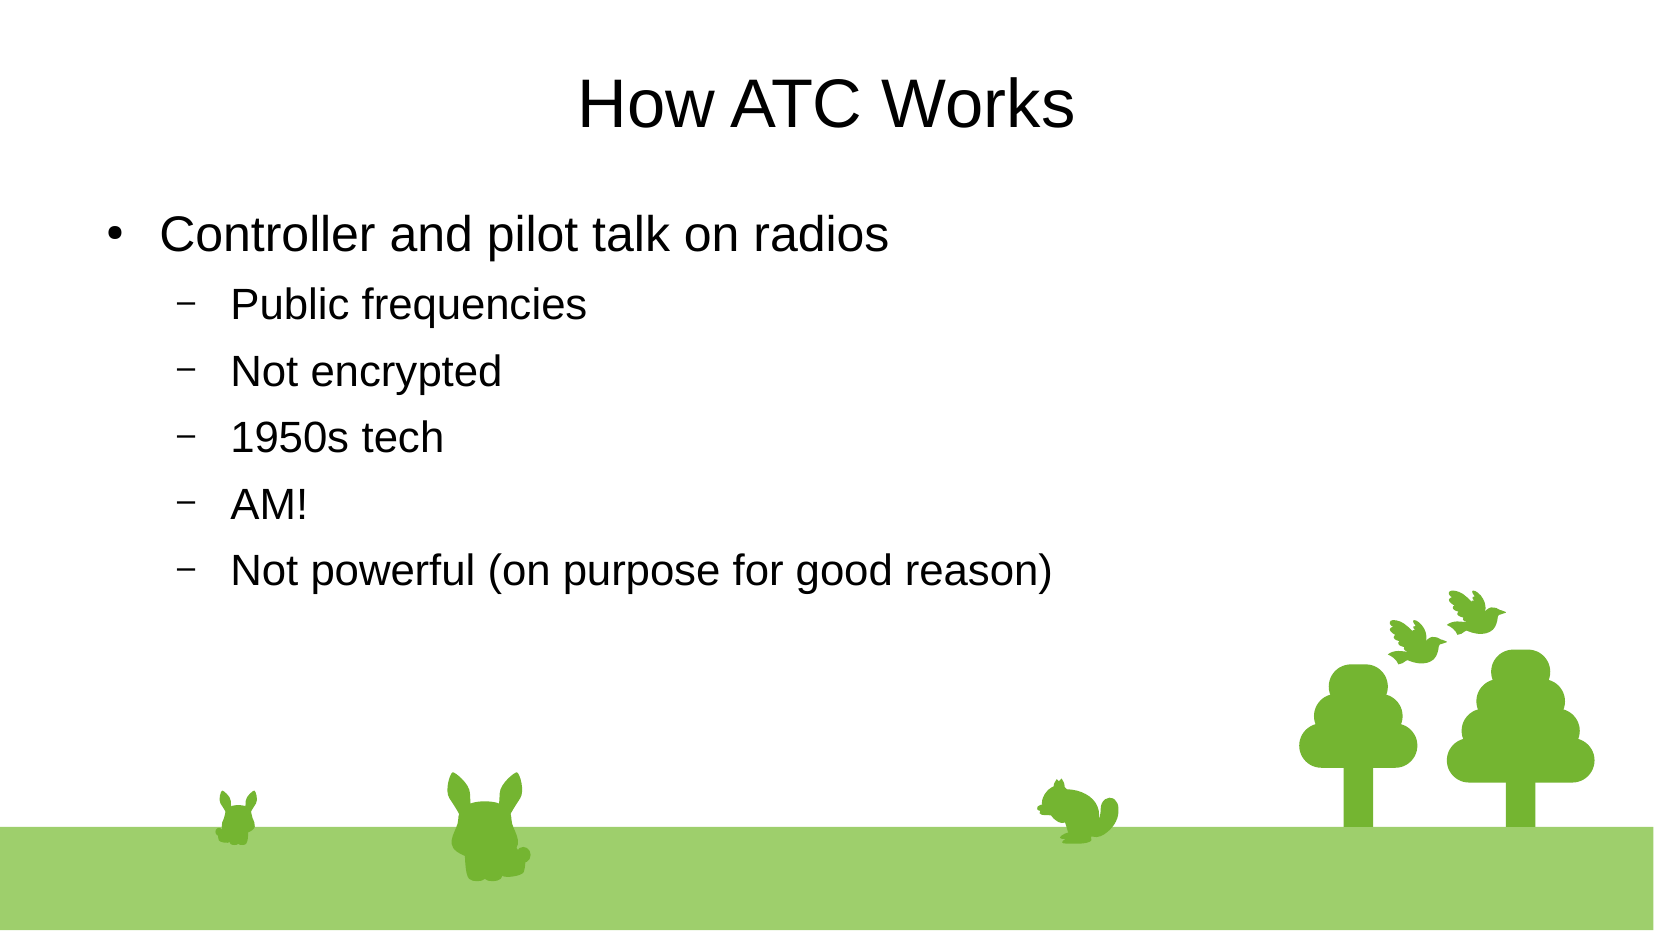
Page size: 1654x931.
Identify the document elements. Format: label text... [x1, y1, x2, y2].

list Controller and pilot talk on radios Public frequencies Not encrypted 1950s tech AM! Not powerful (on purpose for good reason) [88, 206, 1565, 768]
title How ATC Works [88, 29, 1565, 178]
